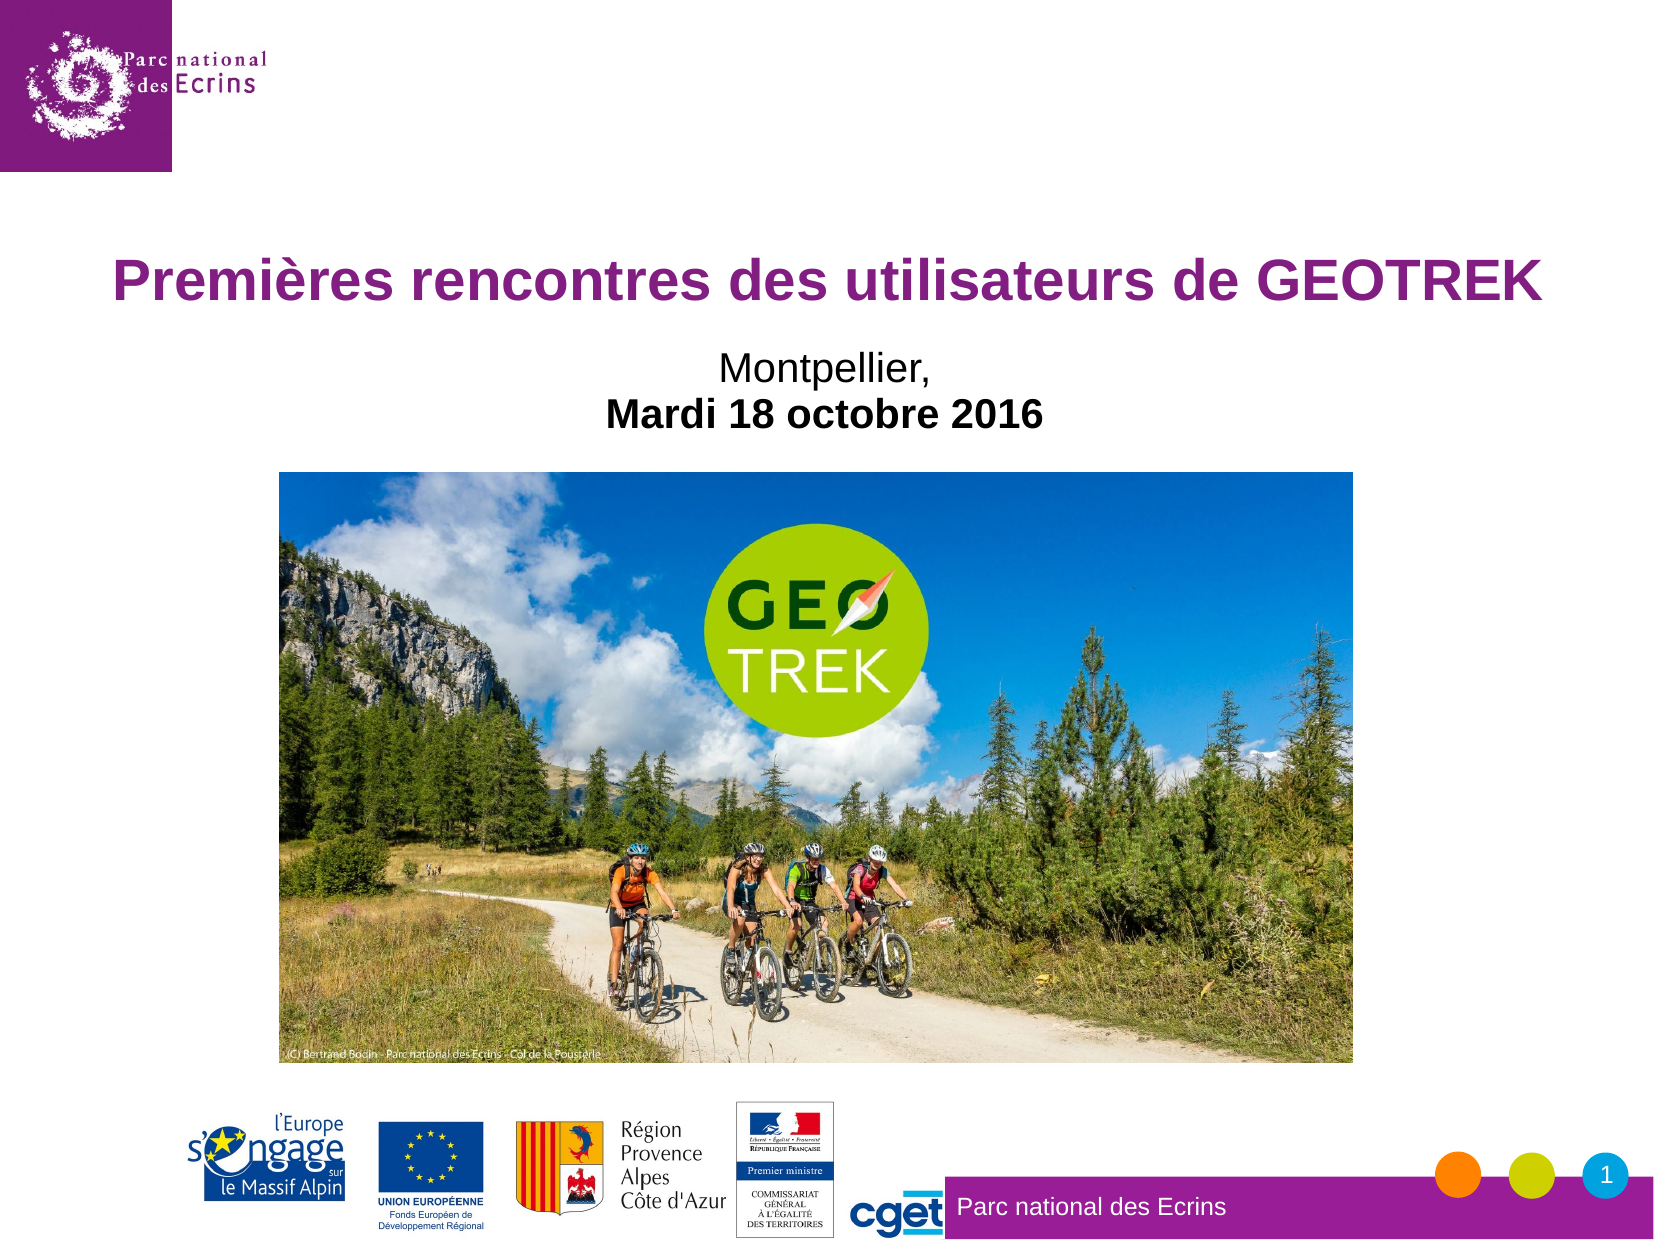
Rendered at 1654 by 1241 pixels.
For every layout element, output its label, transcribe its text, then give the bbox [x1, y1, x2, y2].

picture [0, 0, 266, 172]
picture [177, 1100, 945, 1241]
title Premières rencontres des utilisateurs de GEOTREK [76, 143, 1565, 378]
picture [279, 472, 1353, 1063]
list Montpellier, Mardi 18 octobre 2016 [80, 344, 1569, 522]
